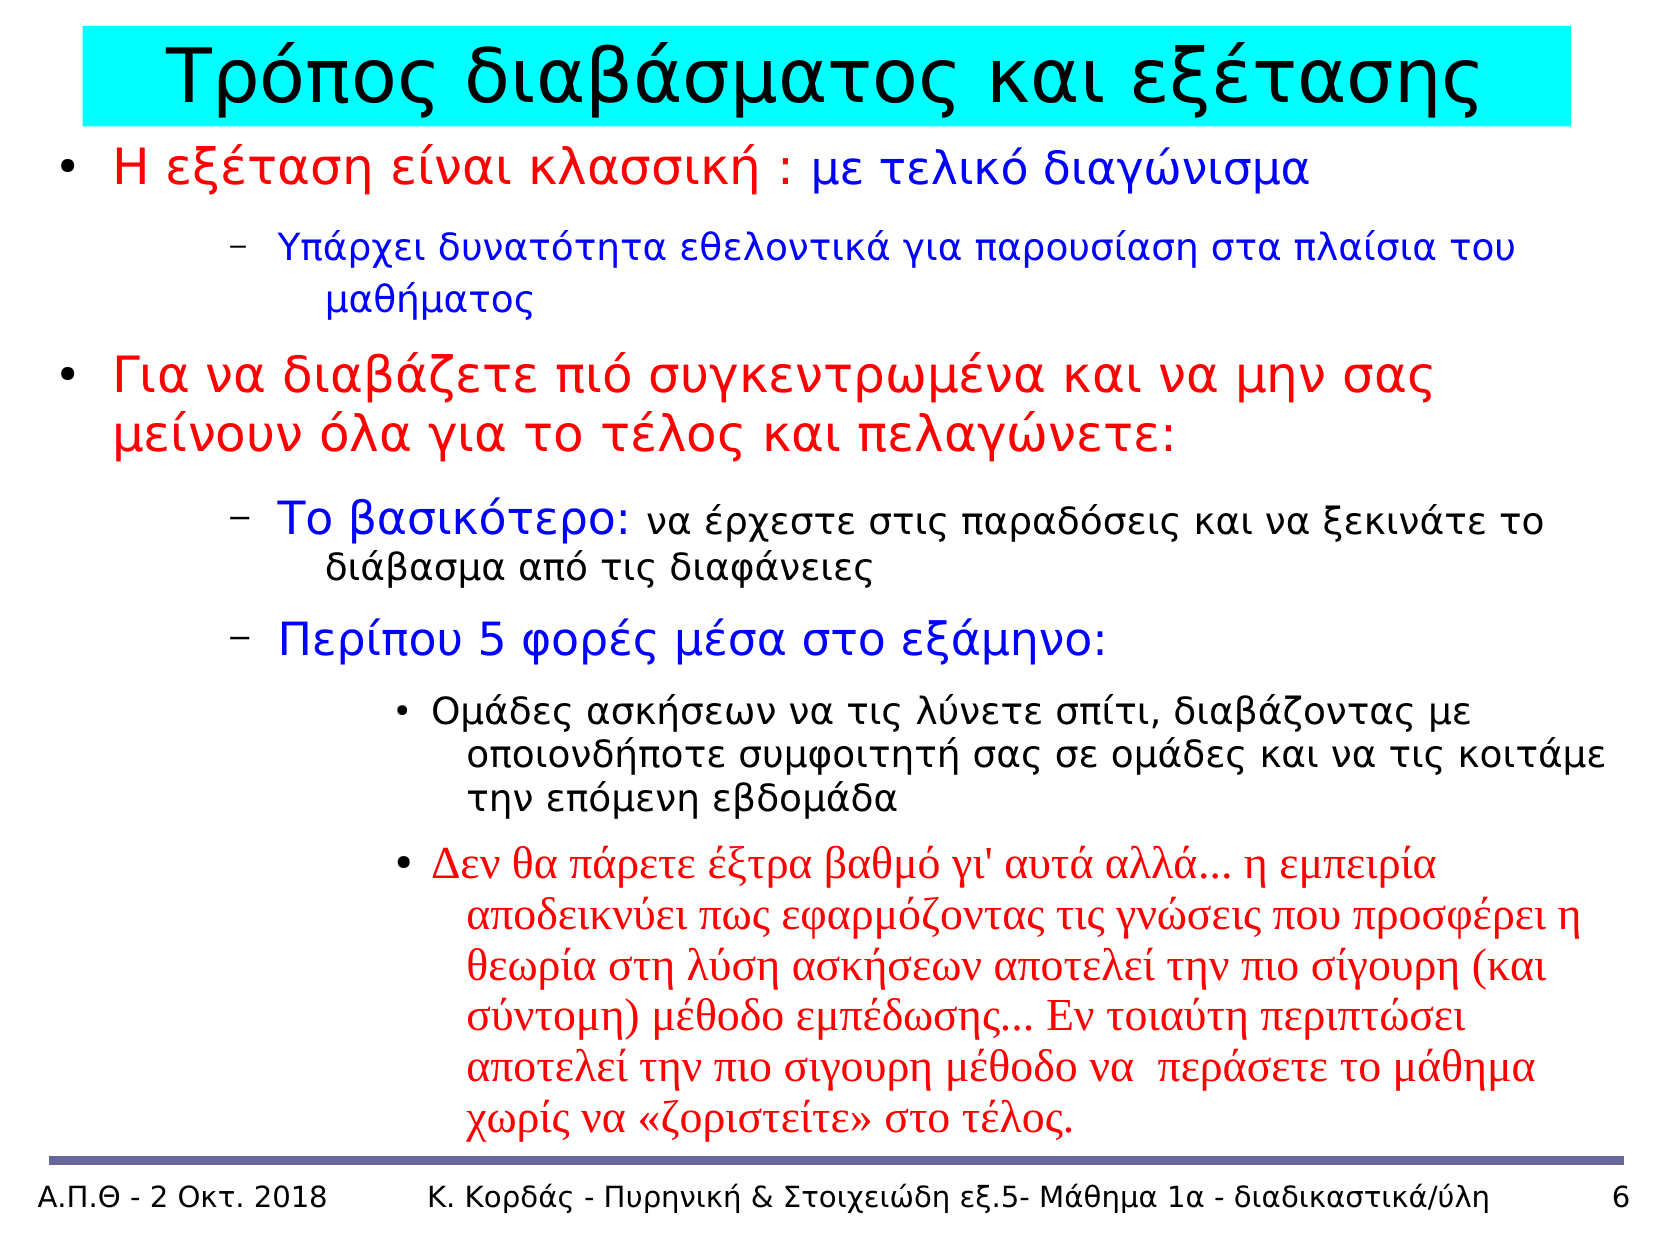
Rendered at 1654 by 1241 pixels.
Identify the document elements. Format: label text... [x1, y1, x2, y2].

list Η εξέταση είναι κλασσική : με τελικό διαγώνισμα Υπάρχει δυνατότητα εθελοντικά για παρουσίαση στα πλαίσια του μαθήματος Για να διαβάζετε πιό συγκεντρωμένα και να μην σας μείνουν όλα για το τέλος και πελαγώνετε: Το βασικότερο: να έρχεστε στις παραδόσεις και να ξεκινάτε το διάβασμα από τις διαφάνειες Περίπου 5 φορές μέσα στο εξάμηνο: Ομάδες ασκήσεων να τις λύνετε σπίτι, διαβάζοντας με οποιονδήποτε συμφοιτητή σας σε ομάδες και να τις κοιτάμε την επόμενη εβδομάδα Δεν θα πάρετε έξτρα βαθμό γι' αυτά αλλά... η εμπειρία αποδεικνύει πως εφαρμόζοντας τις γνώσεις που προσφέρει η θεωρία στη λύση ασκήσεων αποτελεί την πιο σίγουρη (και σύντομη) μέθοδο εμπέδωσης... Εν τοιαύτη περιπτώσει αποτελεί την πιο σιγουρη μέθοδο να περάσετε το μάθημα χωρίς να «ζοριστείτε» στο τέλος. [41, 138, 1633, 1149]
title Τρόπος διαβάσματος και εξέτασης [82, 32, 1571, 120]
